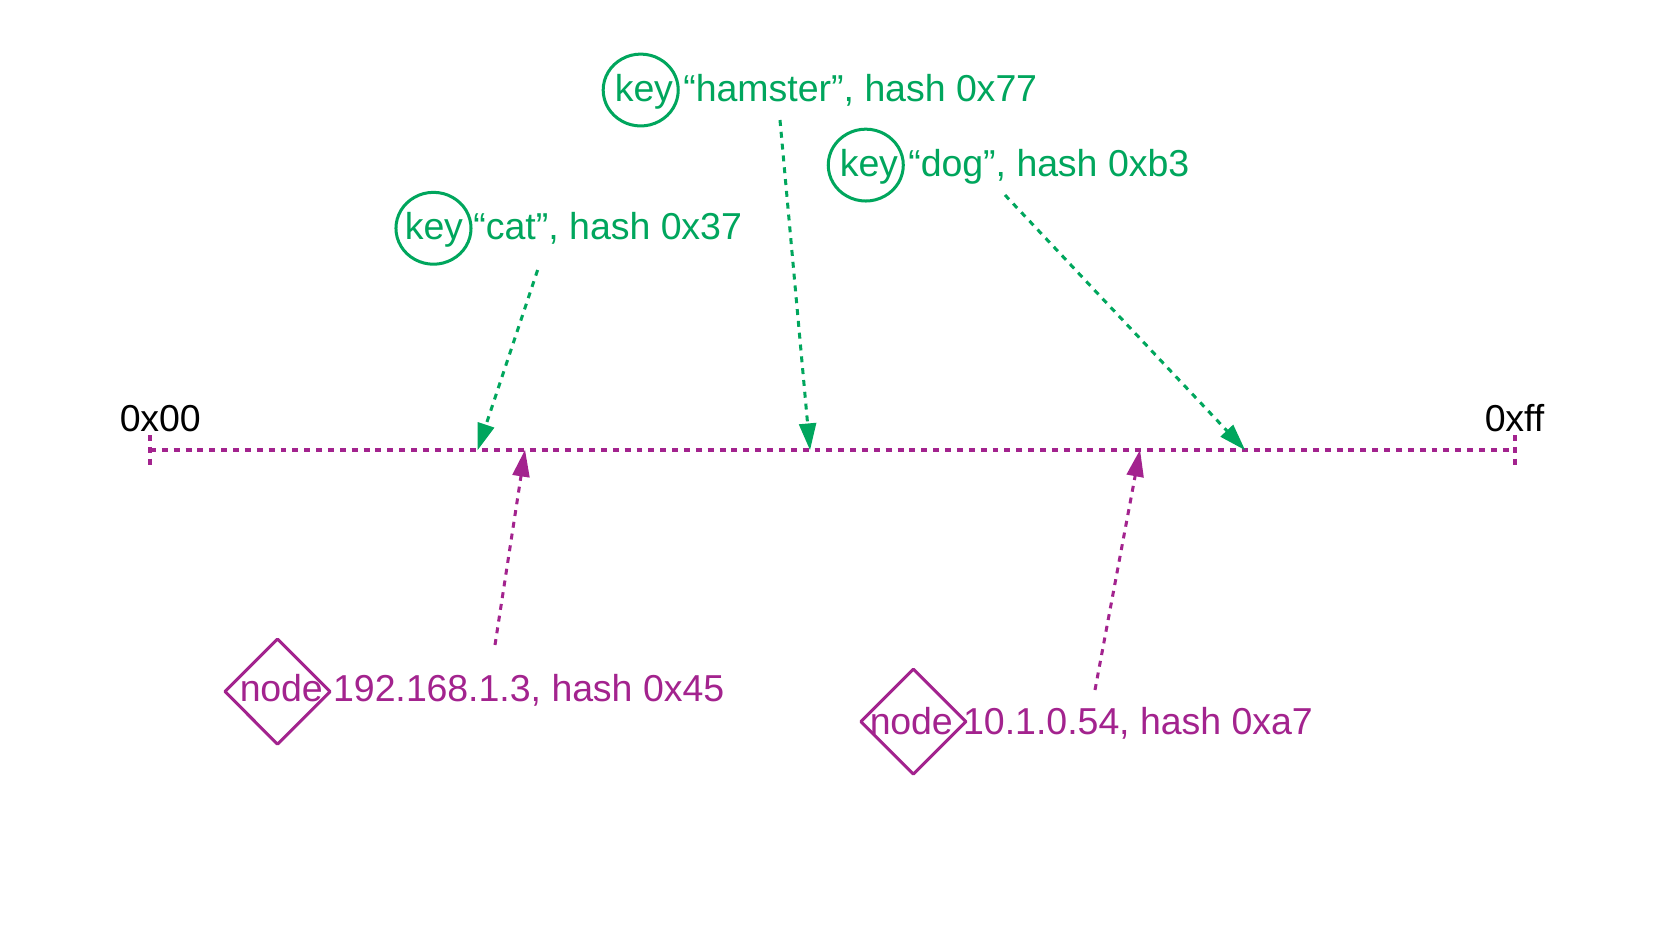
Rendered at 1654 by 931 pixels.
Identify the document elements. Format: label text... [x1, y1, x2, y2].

text_box key “cat”, hash 0x37 [390, 198, 409, 256]
text_box node 10.1.0.54, hash 0xa7 [864, 693, 963, 751]
text_box key “hamster”, hash 0x77 [666, 60, 1053, 117]
text_box key “cat”, hash 0x37 [398, 198, 469, 256]
text_box key “hamster”, hash 0x77 [605, 60, 676, 117]
text_box node 10.1.0.54, hash 0xa7 [855, 693, 887, 751]
text_box node 192.168.1.3, hash 0x45 [225, 660, 740, 717]
text_box key “hamster”, hash 0x77 [600, 60, 616, 117]
text_box 0xff [1470, 390, 1560, 447]
text_box key “dog”, hash 0xb3 [830, 135, 901, 192]
text_box key “dog”, hash 0xb3 [891, 135, 1205, 192]
text_box 0x00 [105, 390, 216, 447]
text_box node 10.1.0.54, hash 0xa7 [940, 693, 1328, 751]
text_box key “dog”, hash 0xb3 [825, 135, 841, 192]
text_box key “cat”, hash 0x37 [458, 198, 757, 256]
